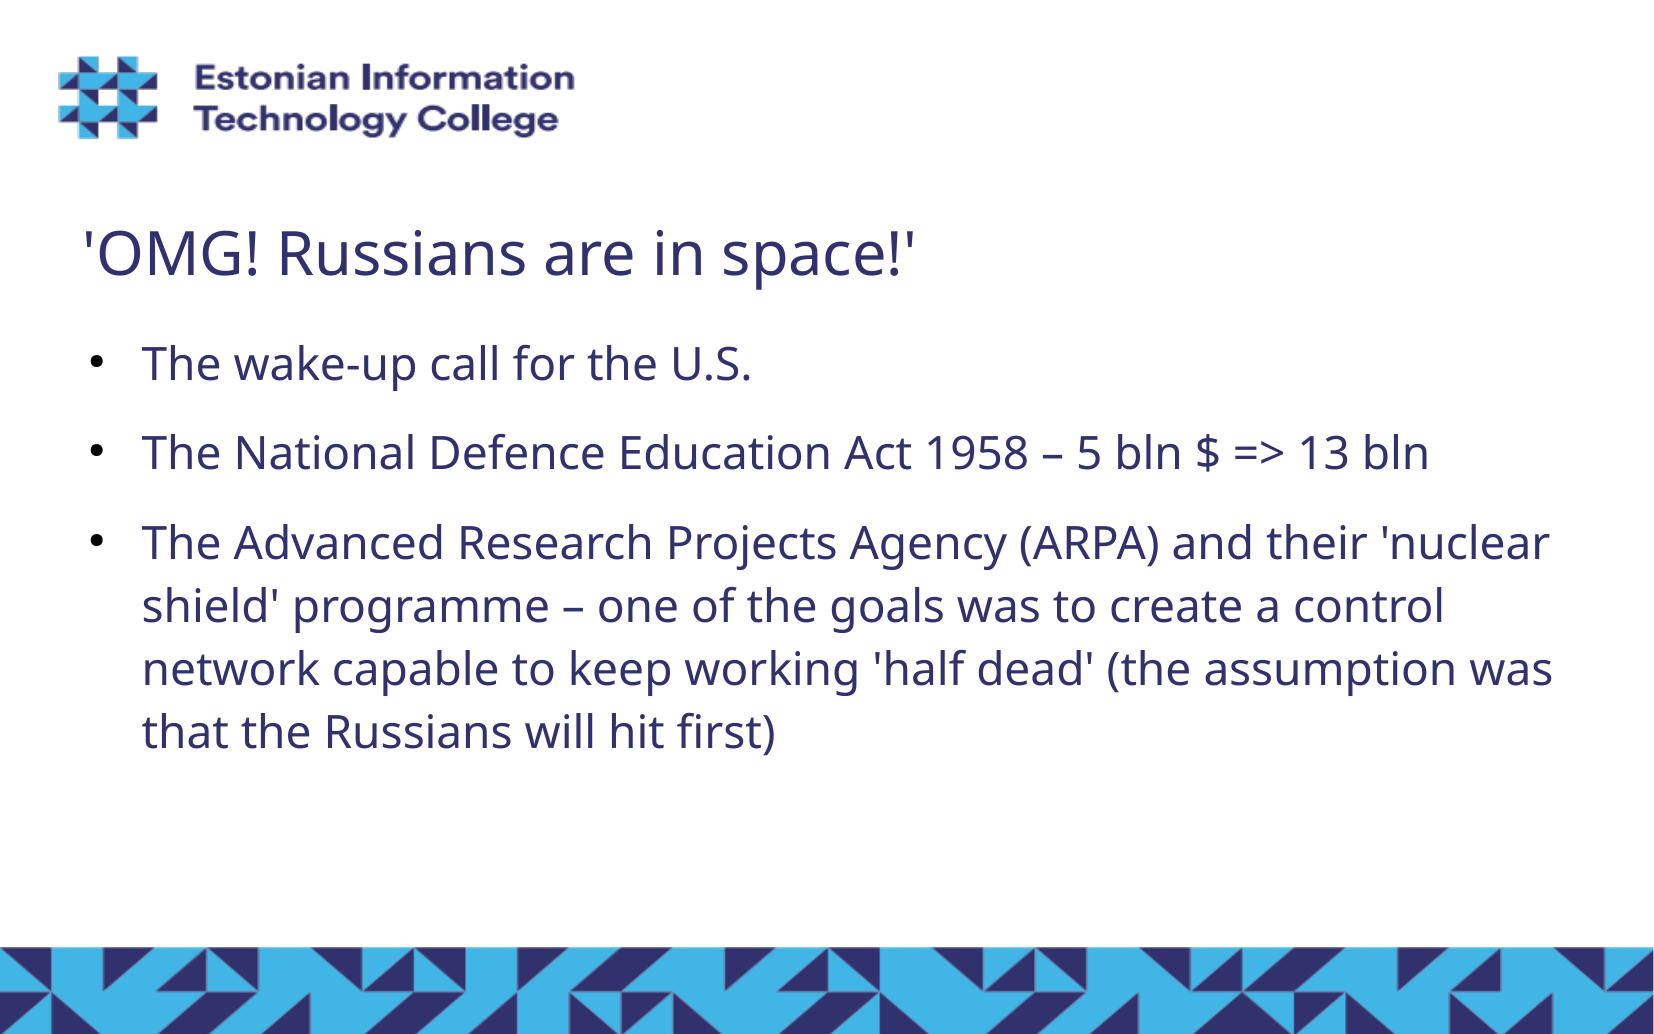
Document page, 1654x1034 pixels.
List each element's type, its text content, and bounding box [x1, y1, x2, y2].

list The wake-up call for the U.S. The National Defence Education Act 1958 – 5 bln $ => 13 bln The Advanced Research Projects Agency (ARPA) and their 'nuclear shield' programme – one of the goals was to create a control network capable to keep working 'half dead' (the assumption was that the Russians will hit first) [70, 330, 1619, 922]
title 'OMG! Russians are in space!' [82, 165, 1644, 338]
